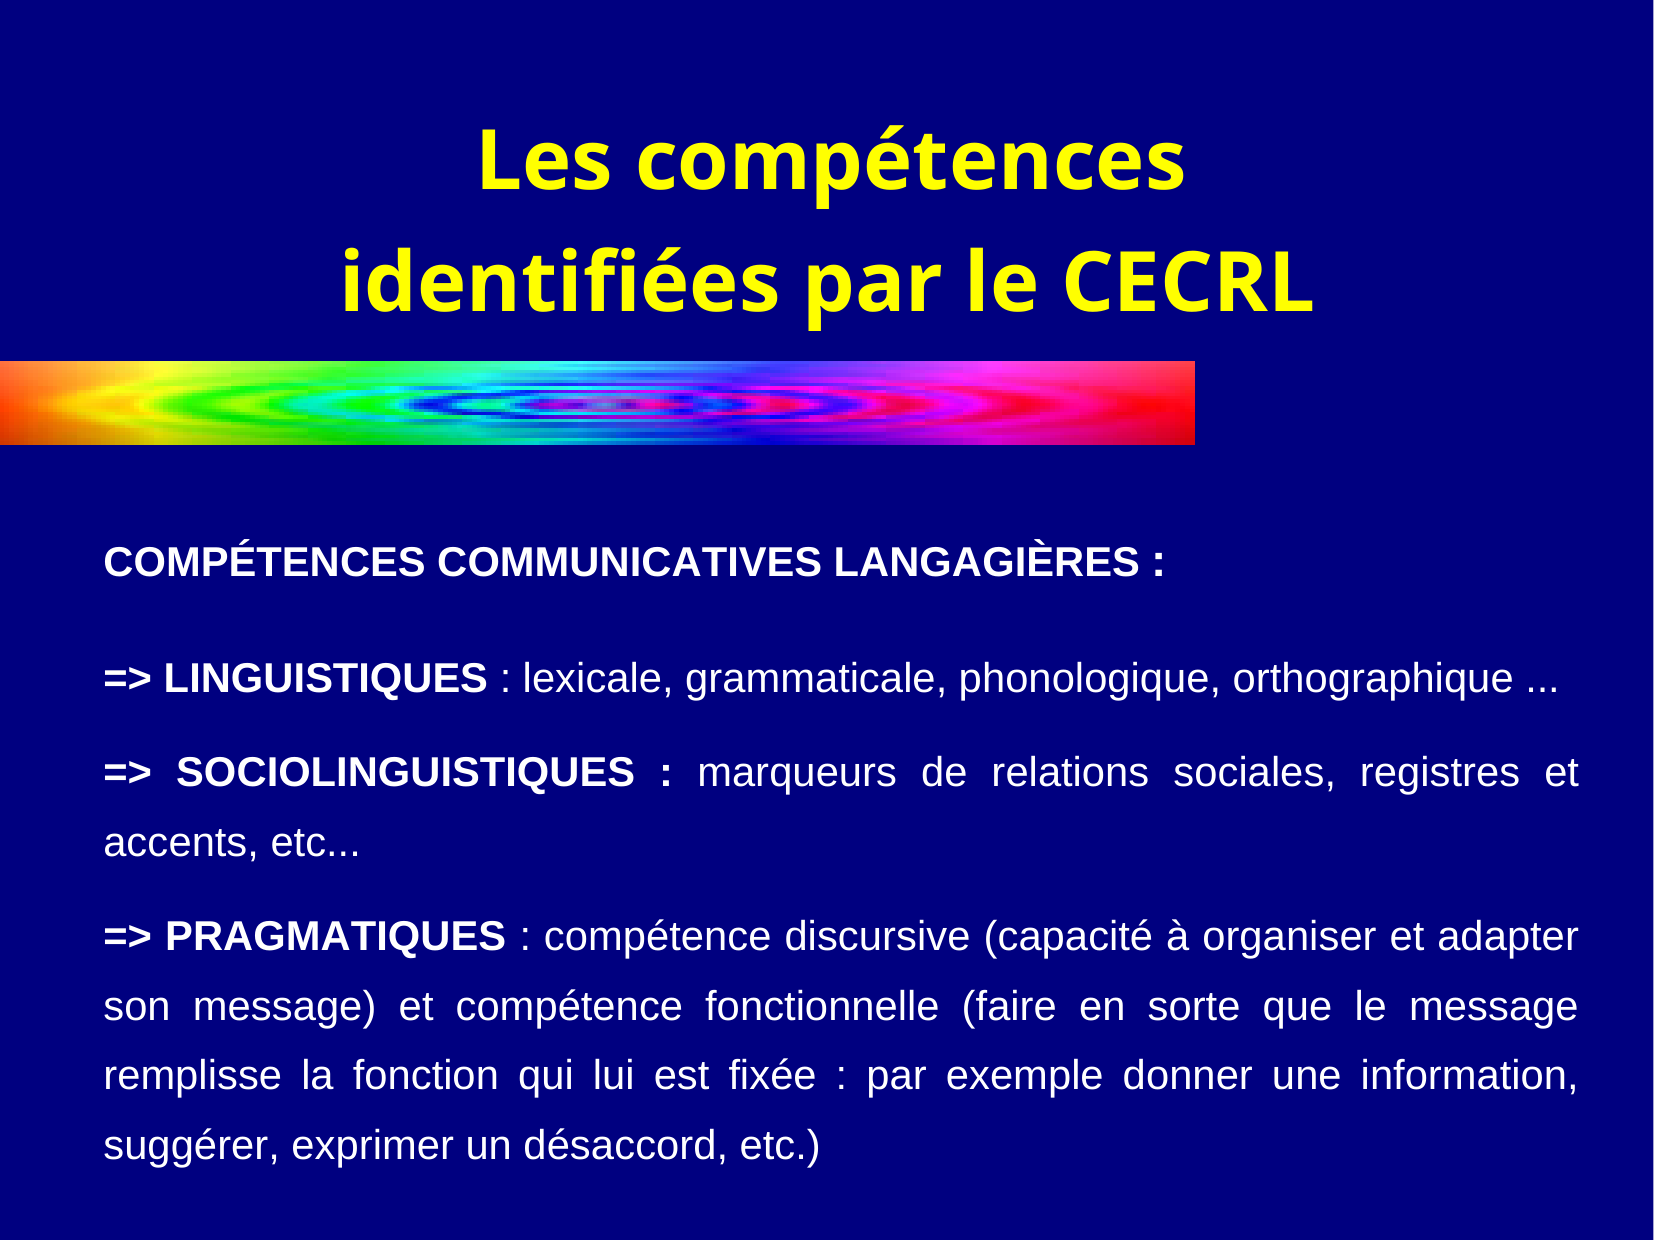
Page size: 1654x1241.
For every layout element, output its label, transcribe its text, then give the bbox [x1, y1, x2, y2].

title Les compétences identifiées par le CECRL [121, 83, 1534, 321]
picture [0, 361, 1195, 445]
text_box COMPÉTENCES COMMUNICATIVES LANGAGIÈRES : => LINGUISTIQUES : lexicale, grammaticale, phonologique, orthographique ... => SOCIOLINGUISTIQUES : marqueurs de relations sociales, registres et accents, etc... => PRAGMATIQUES : compétence discursive (capacité à organiser et adapter son message) et compétence fonctionnelle (faire en sorte que le message remplisse la fonction qui lui est fixée : par exemple donner une information, suggérer, exprimer un désaccord, etc.) [88, 501, 1595, 1241]
